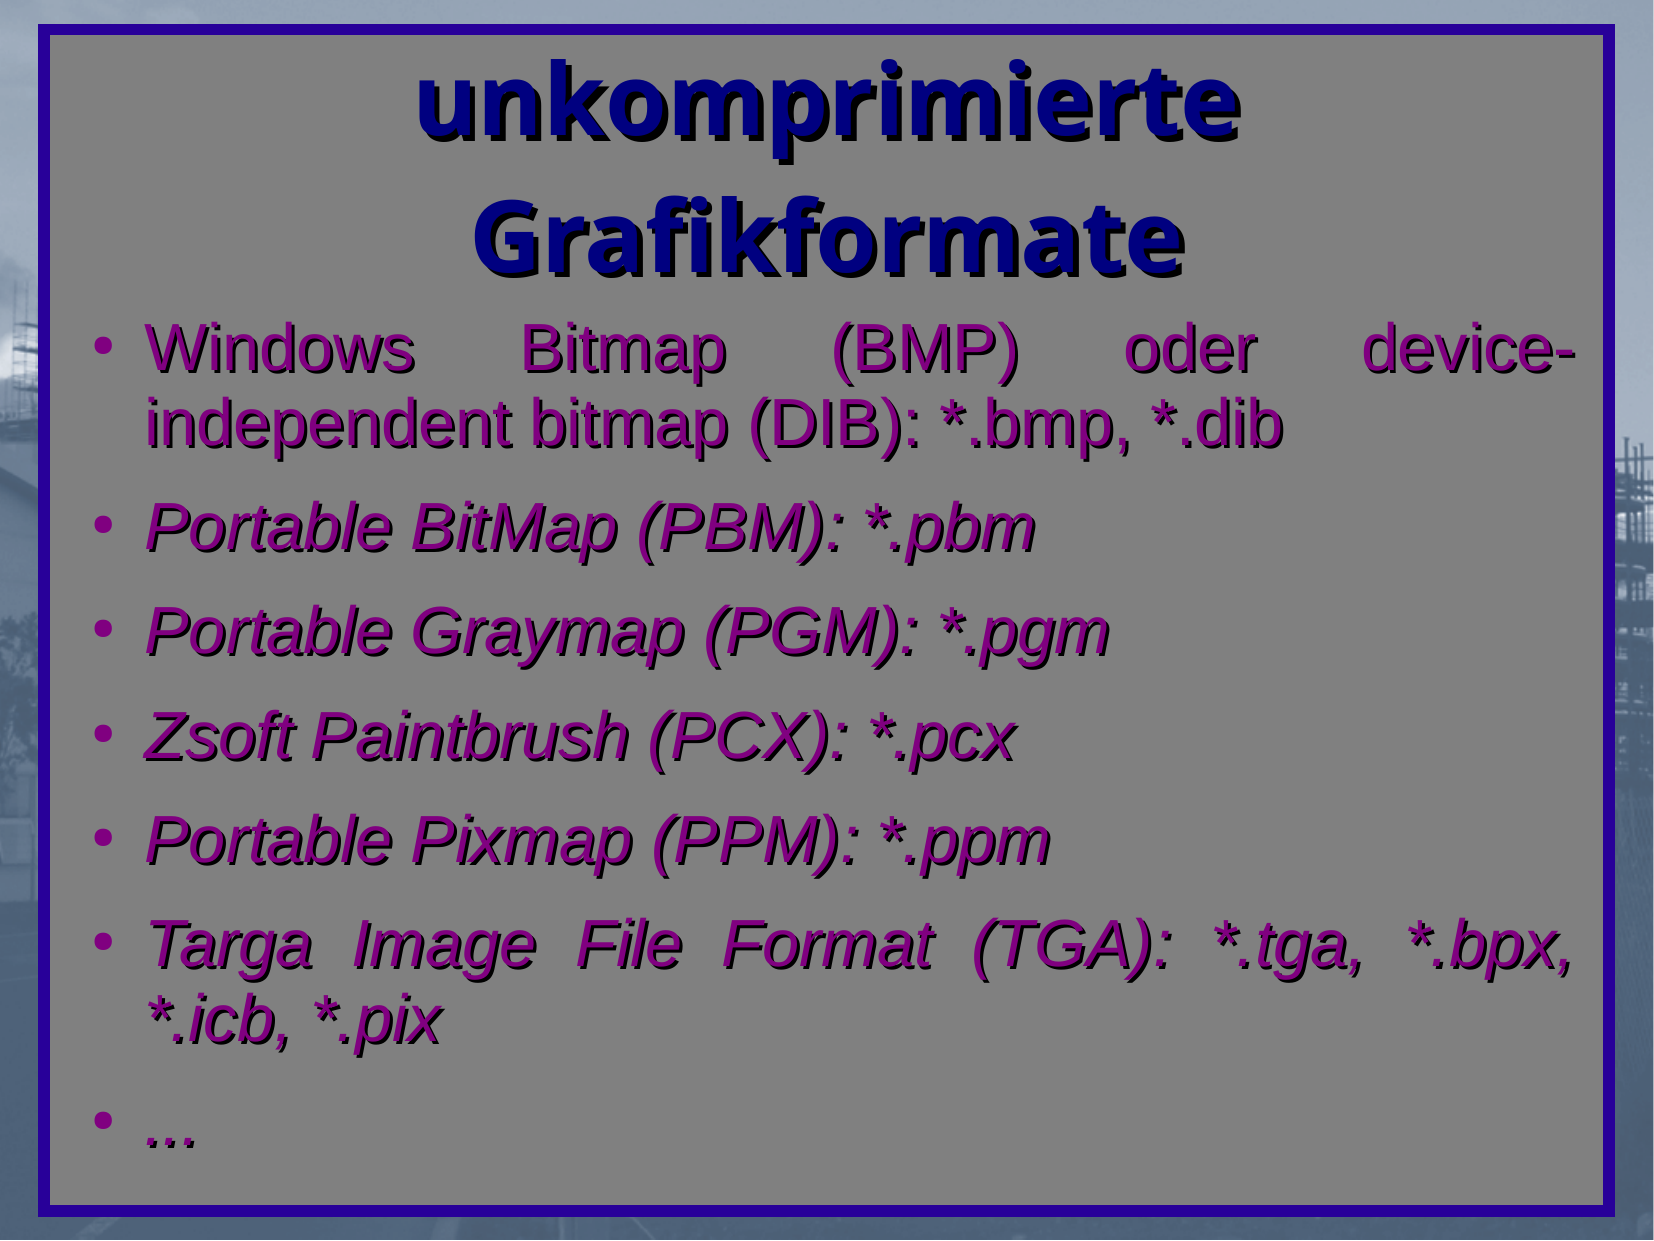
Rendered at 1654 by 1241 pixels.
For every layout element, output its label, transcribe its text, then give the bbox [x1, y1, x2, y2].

list Windows Bitmap (BMP) oder device-independent bitmap (DIB): *.bmp, *.dib Portable BitMap (PBM): *.pbm Portable Graymap (PGM): *.pgm Zsoft Paintbrush (PCX): *.pcx Portable Pixmap (PPM): *.ppm Targa Image File Format (TGA): *.tga, *.bpx, *.icb, *.pix ... [73, 310, 1577, 1161]
picture [0, 0, 1654, 1240]
title unkomprimierte Grafikformate [82, 56, 1571, 274]
